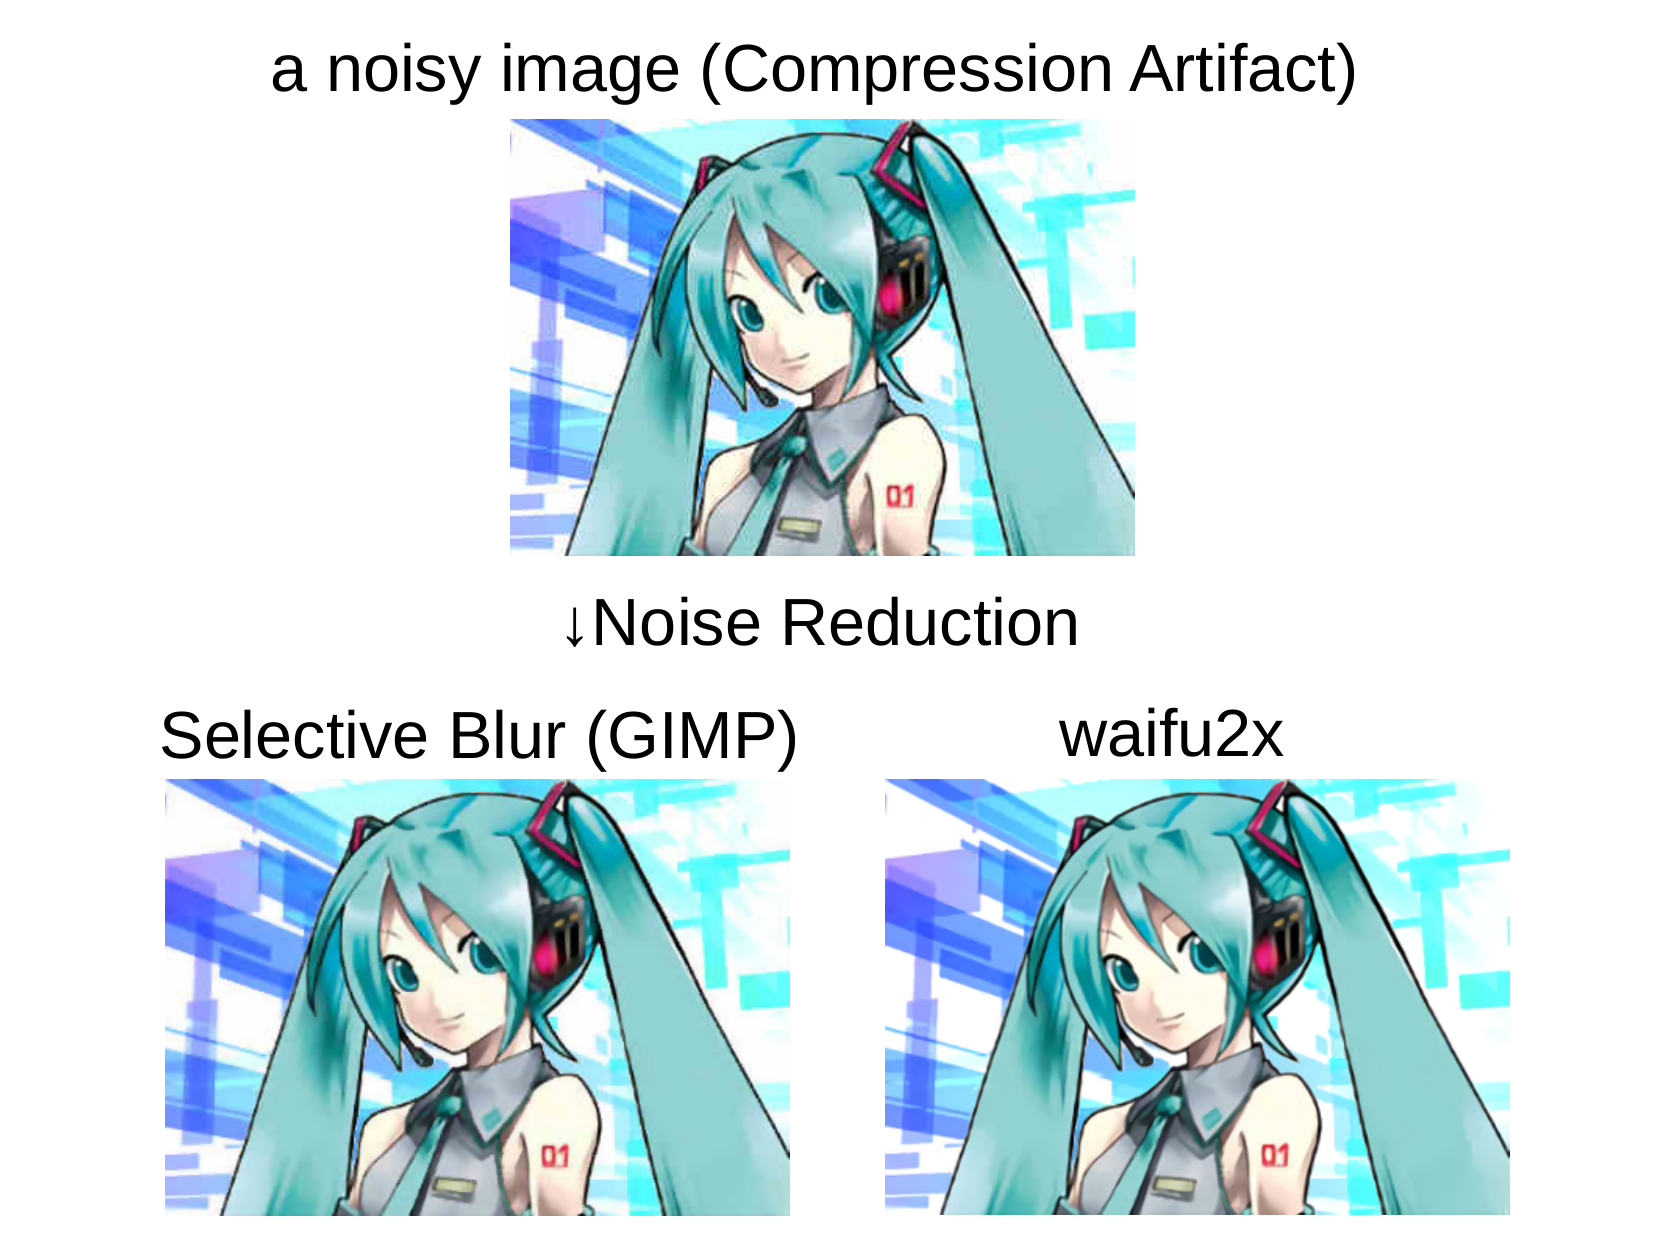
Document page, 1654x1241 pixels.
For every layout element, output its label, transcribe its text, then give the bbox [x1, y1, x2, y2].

text_box waifu2x [874, 735, 1471, 788]
subtitle a noisy image (Compression Artifact) [59, 30, 1571, 181]
text_box Selective Blur (GIMP) [105, 735, 856, 811]
picture [165, 779, 790, 1216]
text_box ↓Noise Reduction [64, 585, 1576, 735]
picture [510, 119, 1135, 556]
picture [885, 779, 1510, 1216]
text_box ↓2x Upscale [64, 464, 1575, 585]
